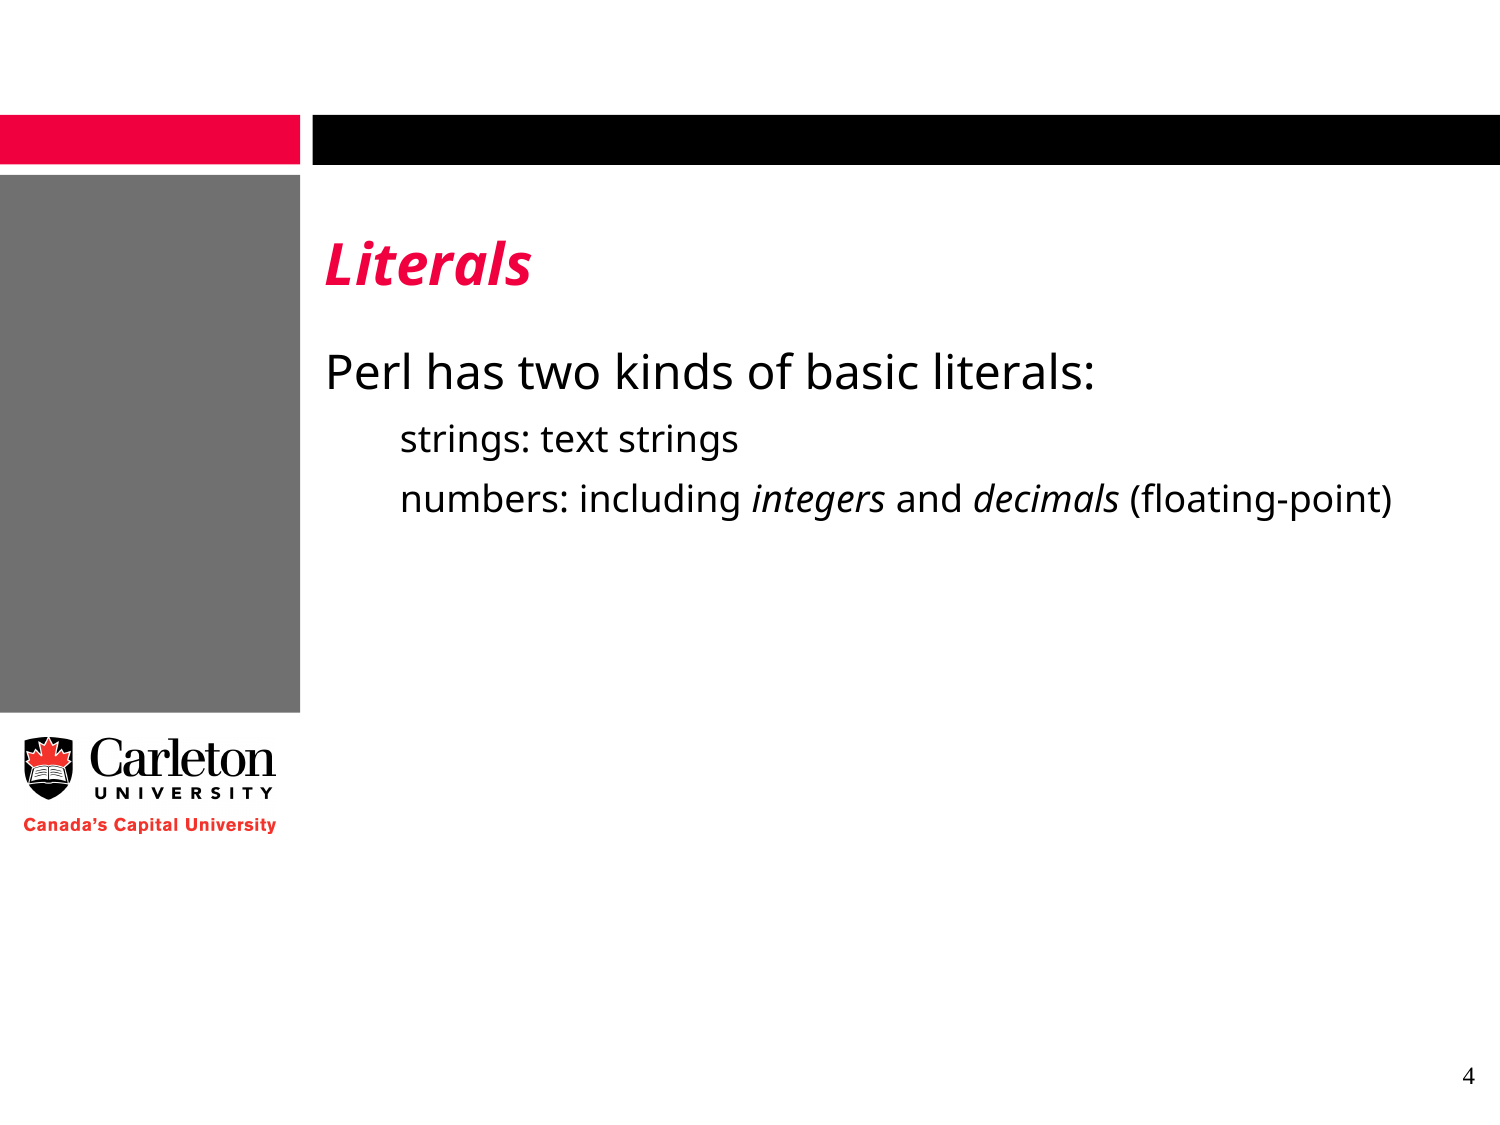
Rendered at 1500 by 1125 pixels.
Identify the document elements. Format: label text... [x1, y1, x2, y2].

picture [24, 737, 276, 834]
list Perl has two kinds of basic literals: strings: text strings numbers: including integers and decimals (floating-point) [324, 324, 1450, 1036]
title Literals [324, 187, 1450, 324]
